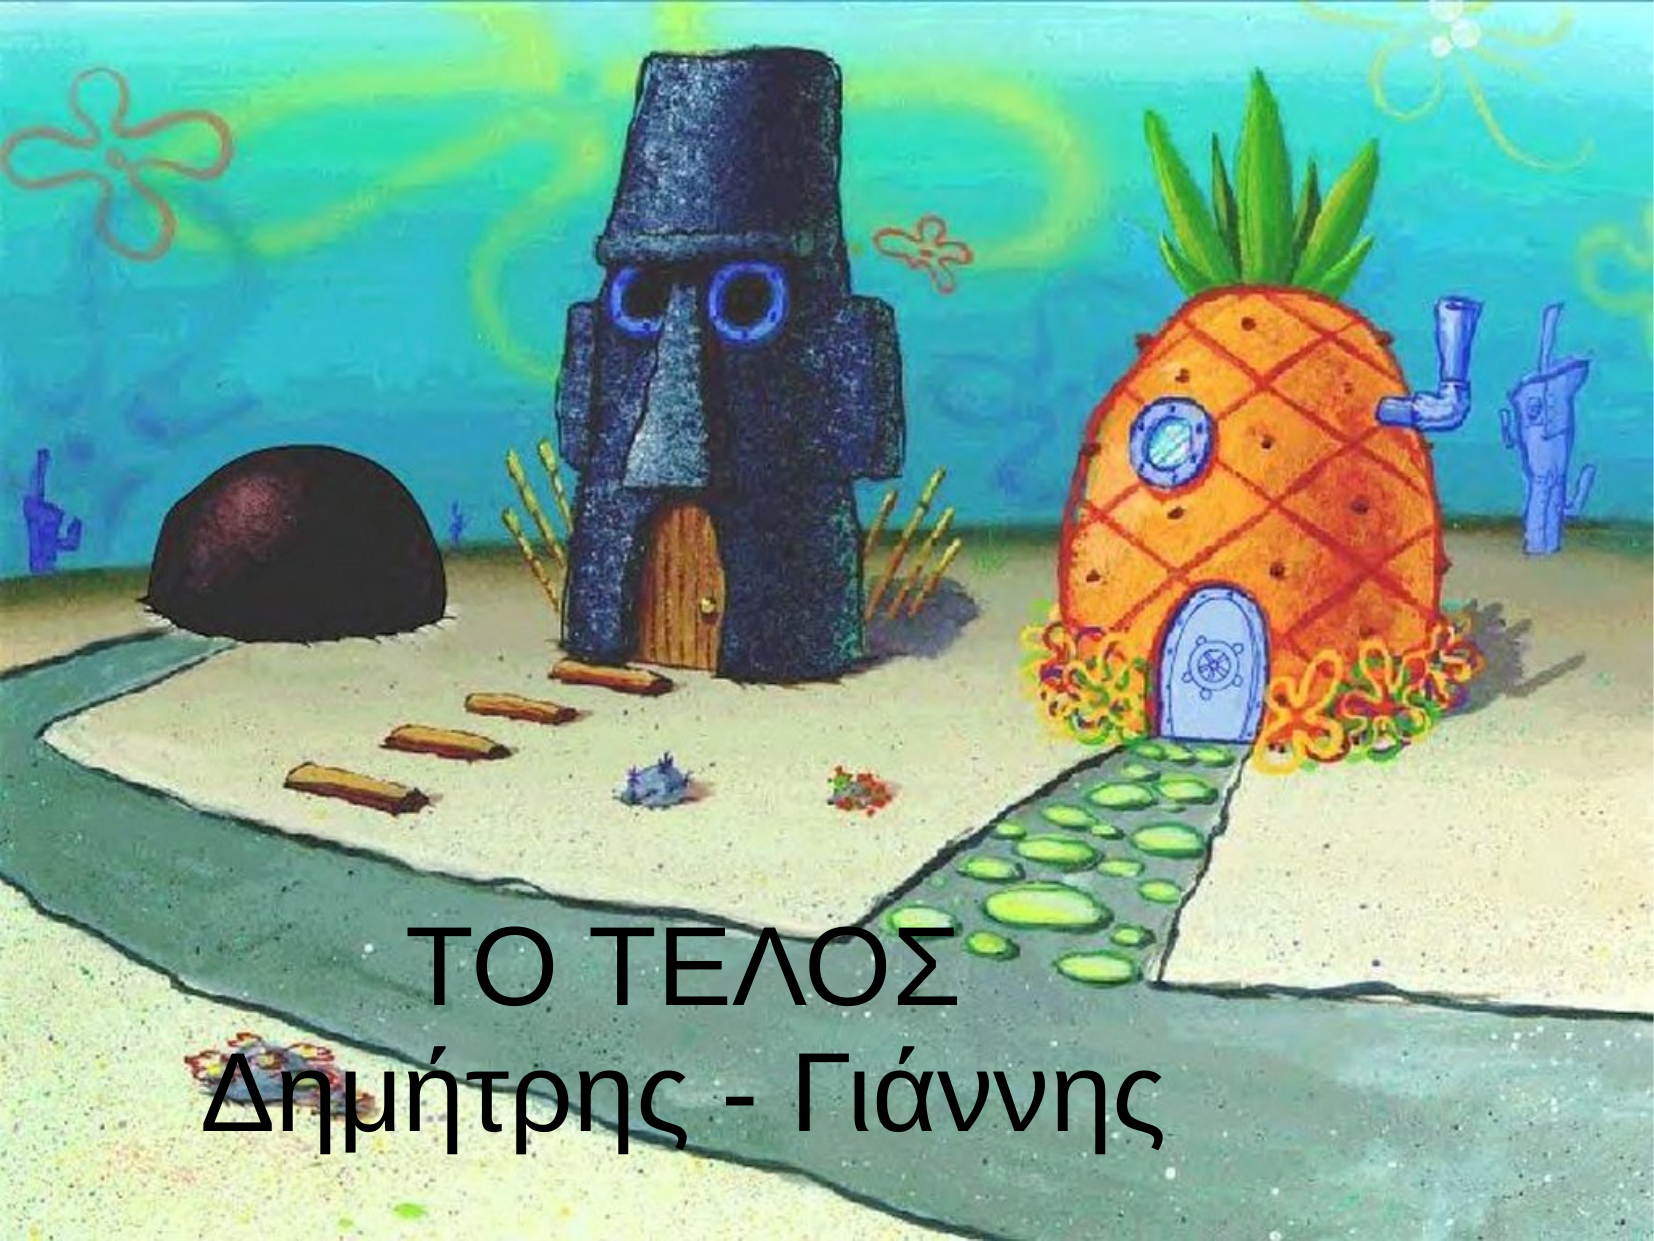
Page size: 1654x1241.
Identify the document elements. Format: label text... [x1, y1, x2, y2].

picture [0, 0, 1654, 1241]
text_box ΤΟ ΤΕΛΟΣ Δημήτρης - Γιάννης [89, 896, 1279, 1163]
